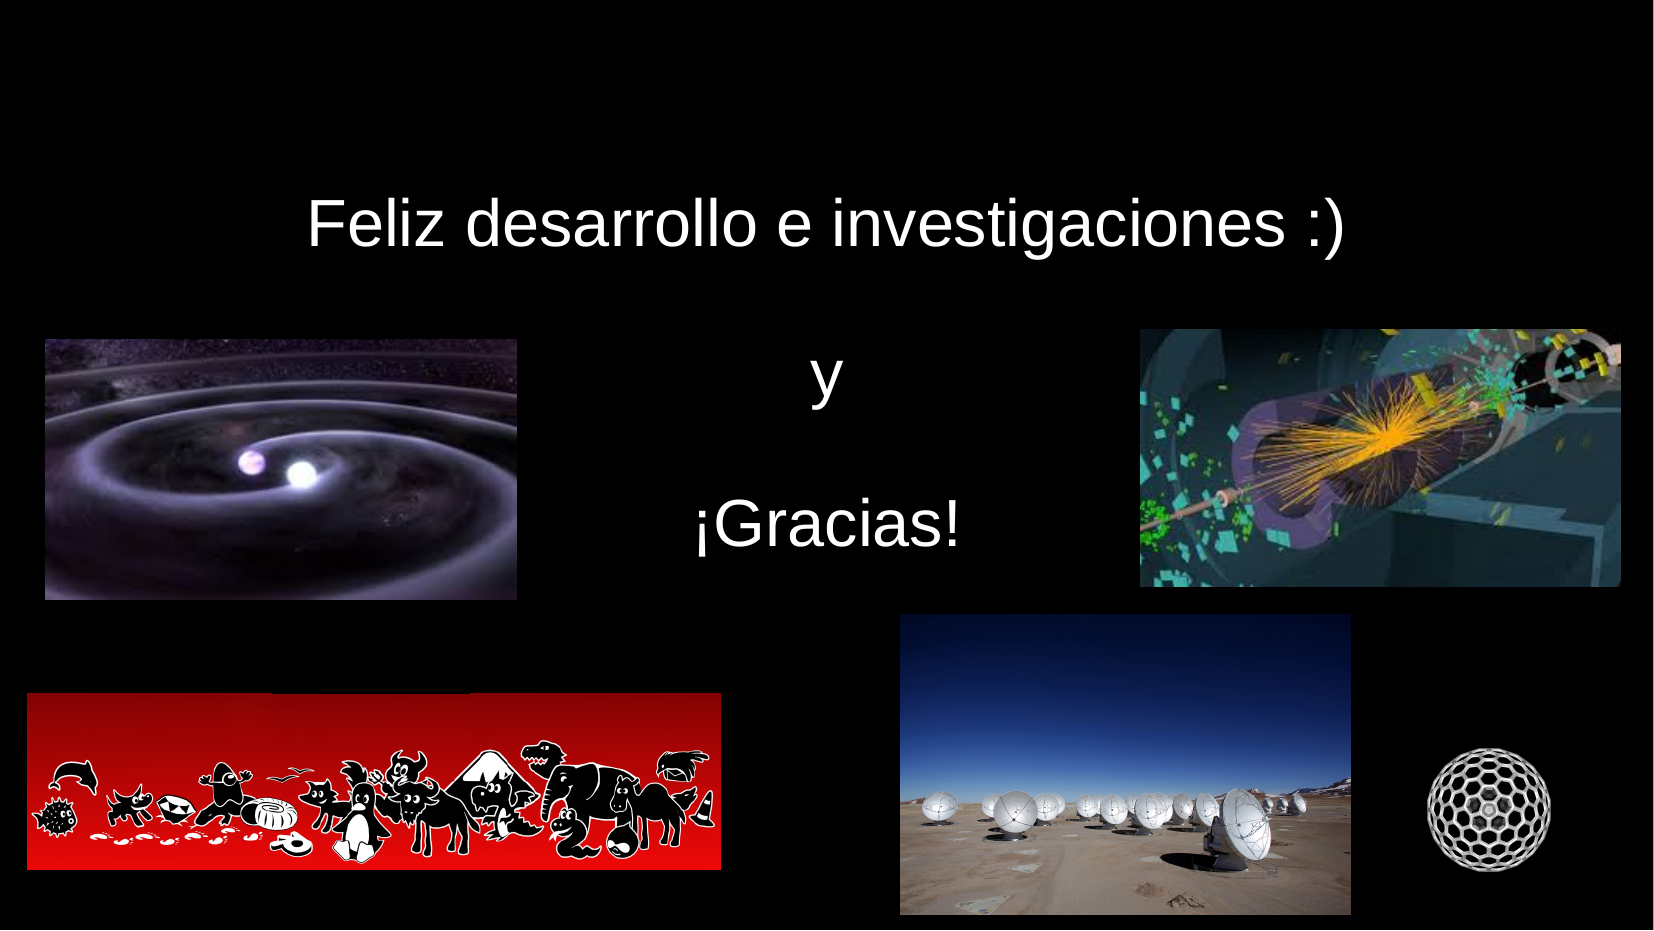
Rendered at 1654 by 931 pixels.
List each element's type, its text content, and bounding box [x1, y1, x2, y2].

text_box Feliz desarrollo e investigaciones :) y ¡Gracias! [82, 13, 1571, 734]
picture [1140, 329, 1621, 587]
picture [900, 734, 1351, 916]
picture [45, 339, 517, 601]
picture [27, 693, 721, 871]
picture [1413, 734, 1564, 886]
